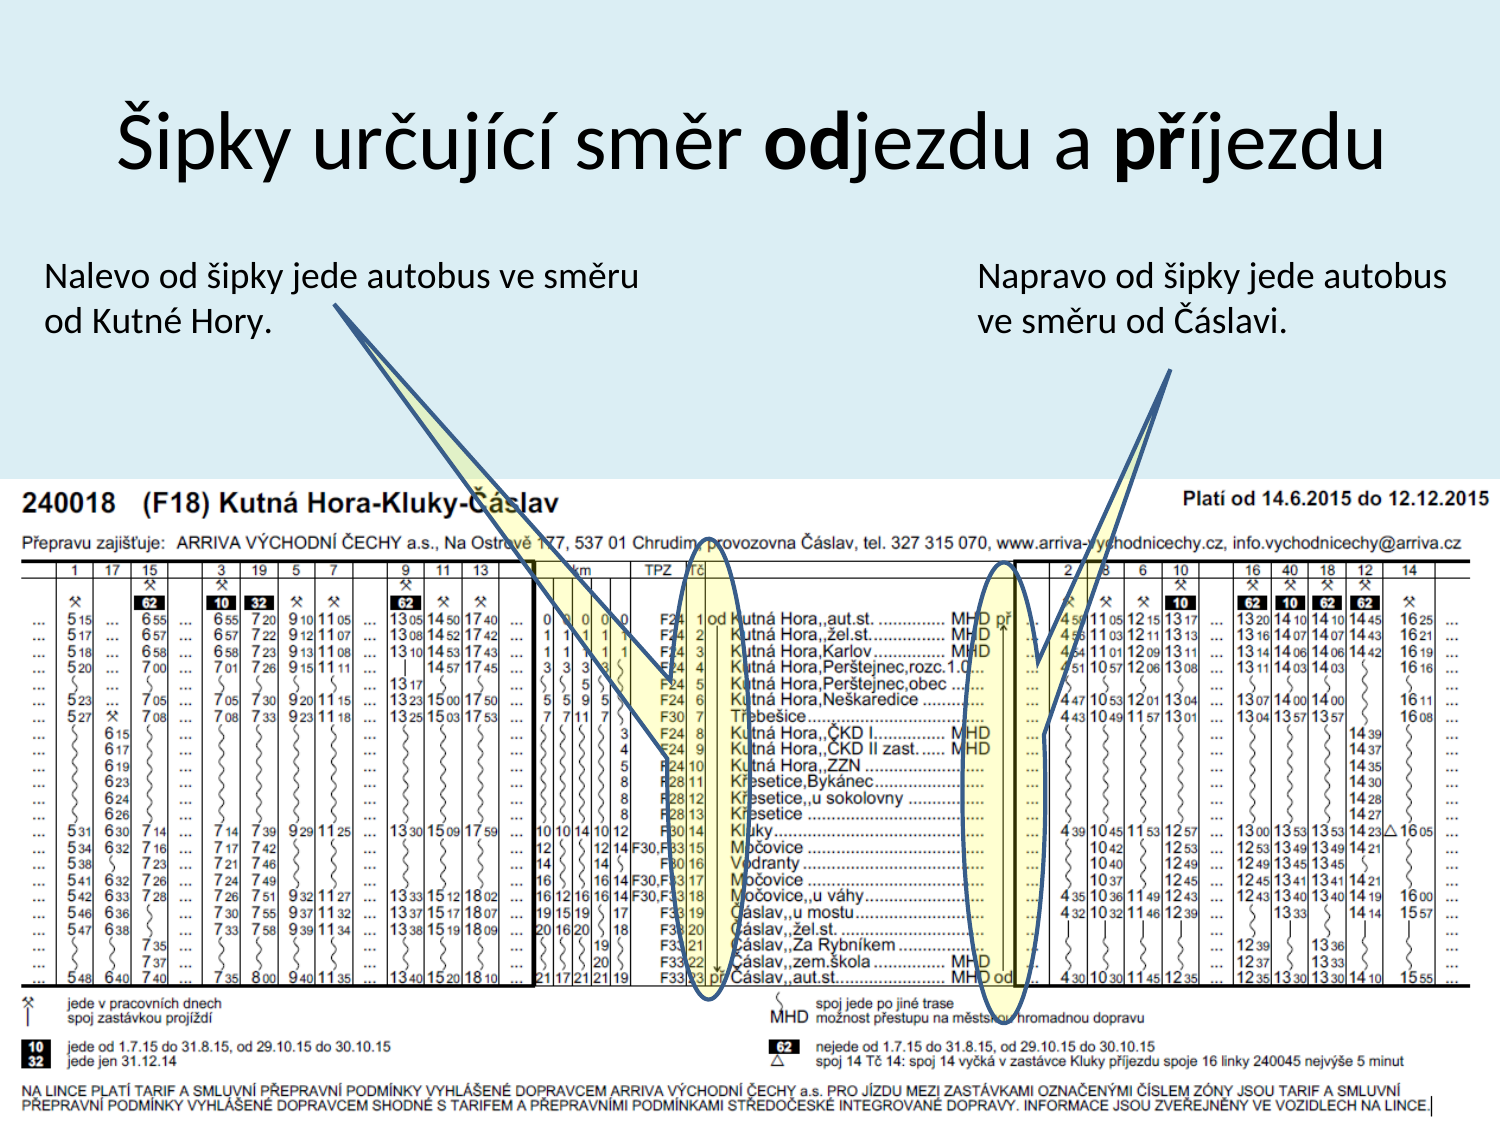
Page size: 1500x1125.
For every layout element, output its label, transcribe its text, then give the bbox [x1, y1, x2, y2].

text_box [962, 369, 1171, 1024]
text_box Napravo od šipky jede autobus ve směru od Čáslavi. [962, 243, 1471, 349]
text_box Nalevo od šipky jede autobus ve směru od Kutné Hory. [29, 243, 703, 349]
text_box [366, 349, 751, 1000]
picture [0, 479, 1500, 1125]
title Šipky určující směr odjezdu a příjezdu [76, 42, 1427, 231]
